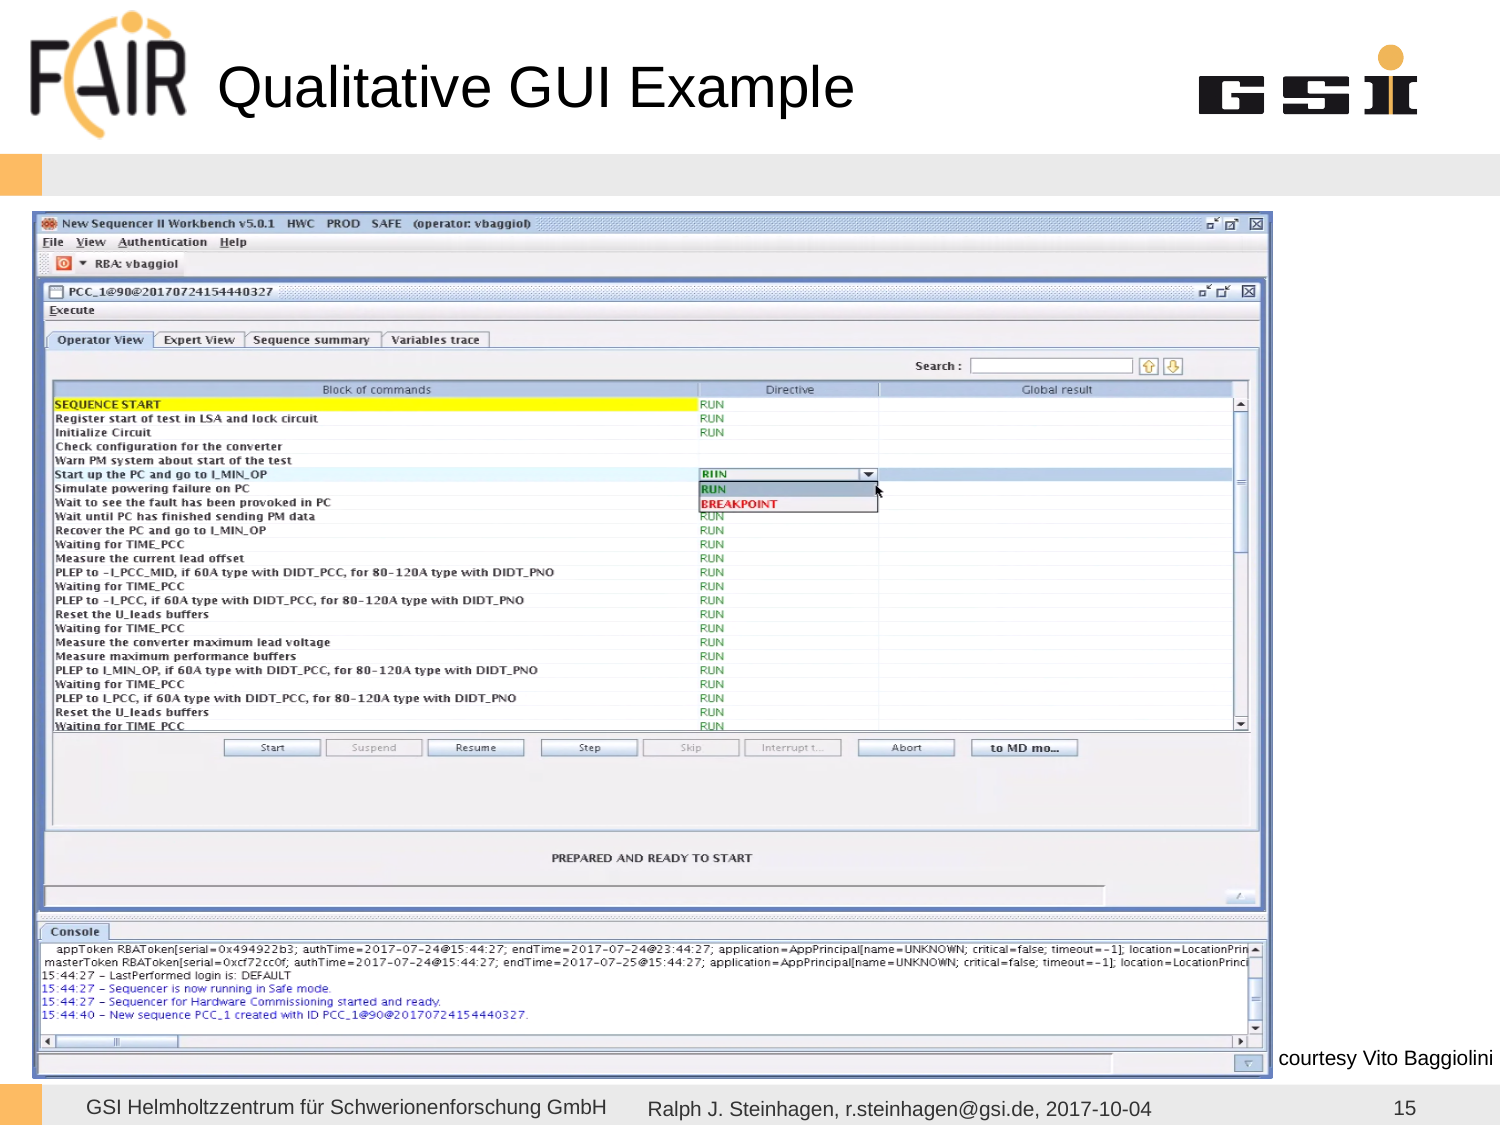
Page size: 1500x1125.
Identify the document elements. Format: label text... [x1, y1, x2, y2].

text_box courtesy Vito Baggiolini [1263, 1039, 1500, 1078]
picture [1197, 42, 1419, 117]
picture [32, 211, 1273, 1079]
title Qualitative GUI Example [217, 20, 1180, 147]
picture [30, 9, 187, 141]
